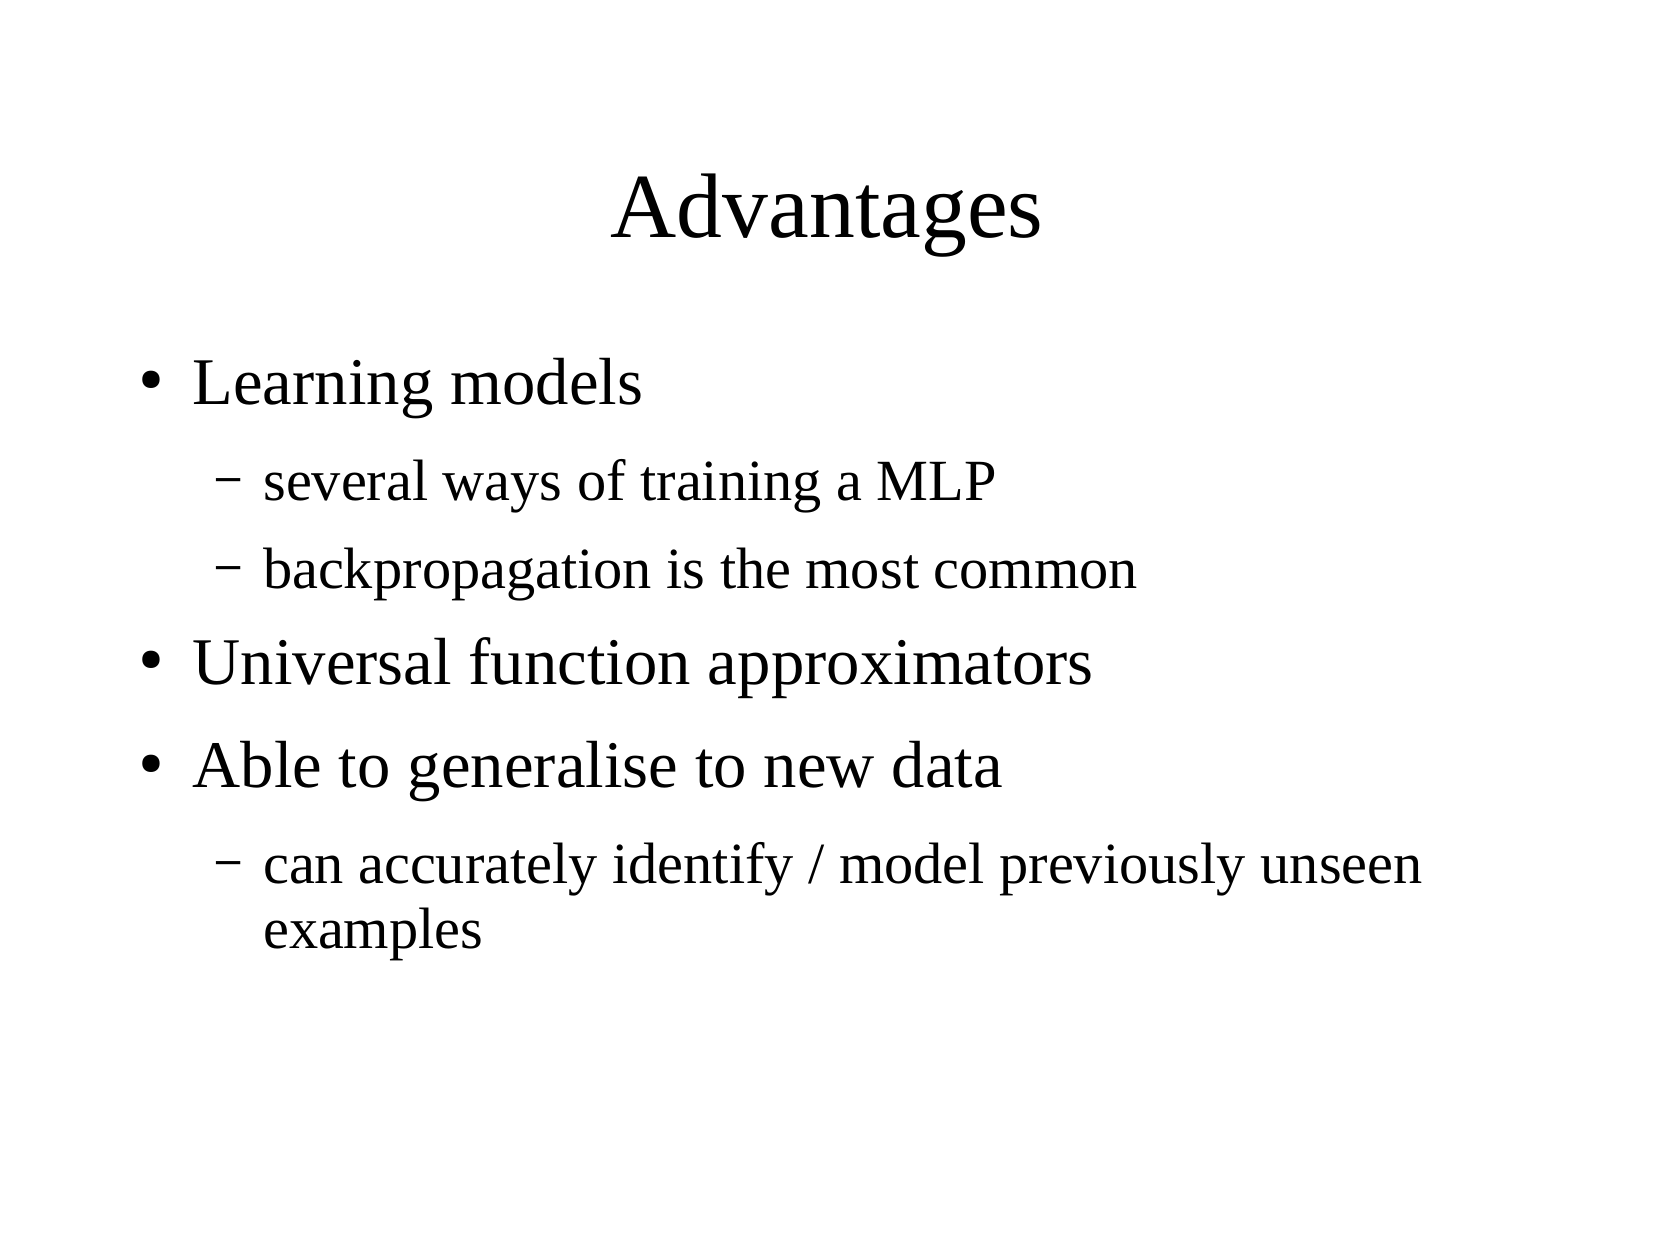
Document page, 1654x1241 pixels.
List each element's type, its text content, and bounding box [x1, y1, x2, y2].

title Advantages [121, 102, 1534, 311]
list Learning models several ways of training a MLP backpropagation is the most common Universal function approximators Able to generalise to new data can accurately identify / model previously unseen examples [121, 344, 1534, 1127]
